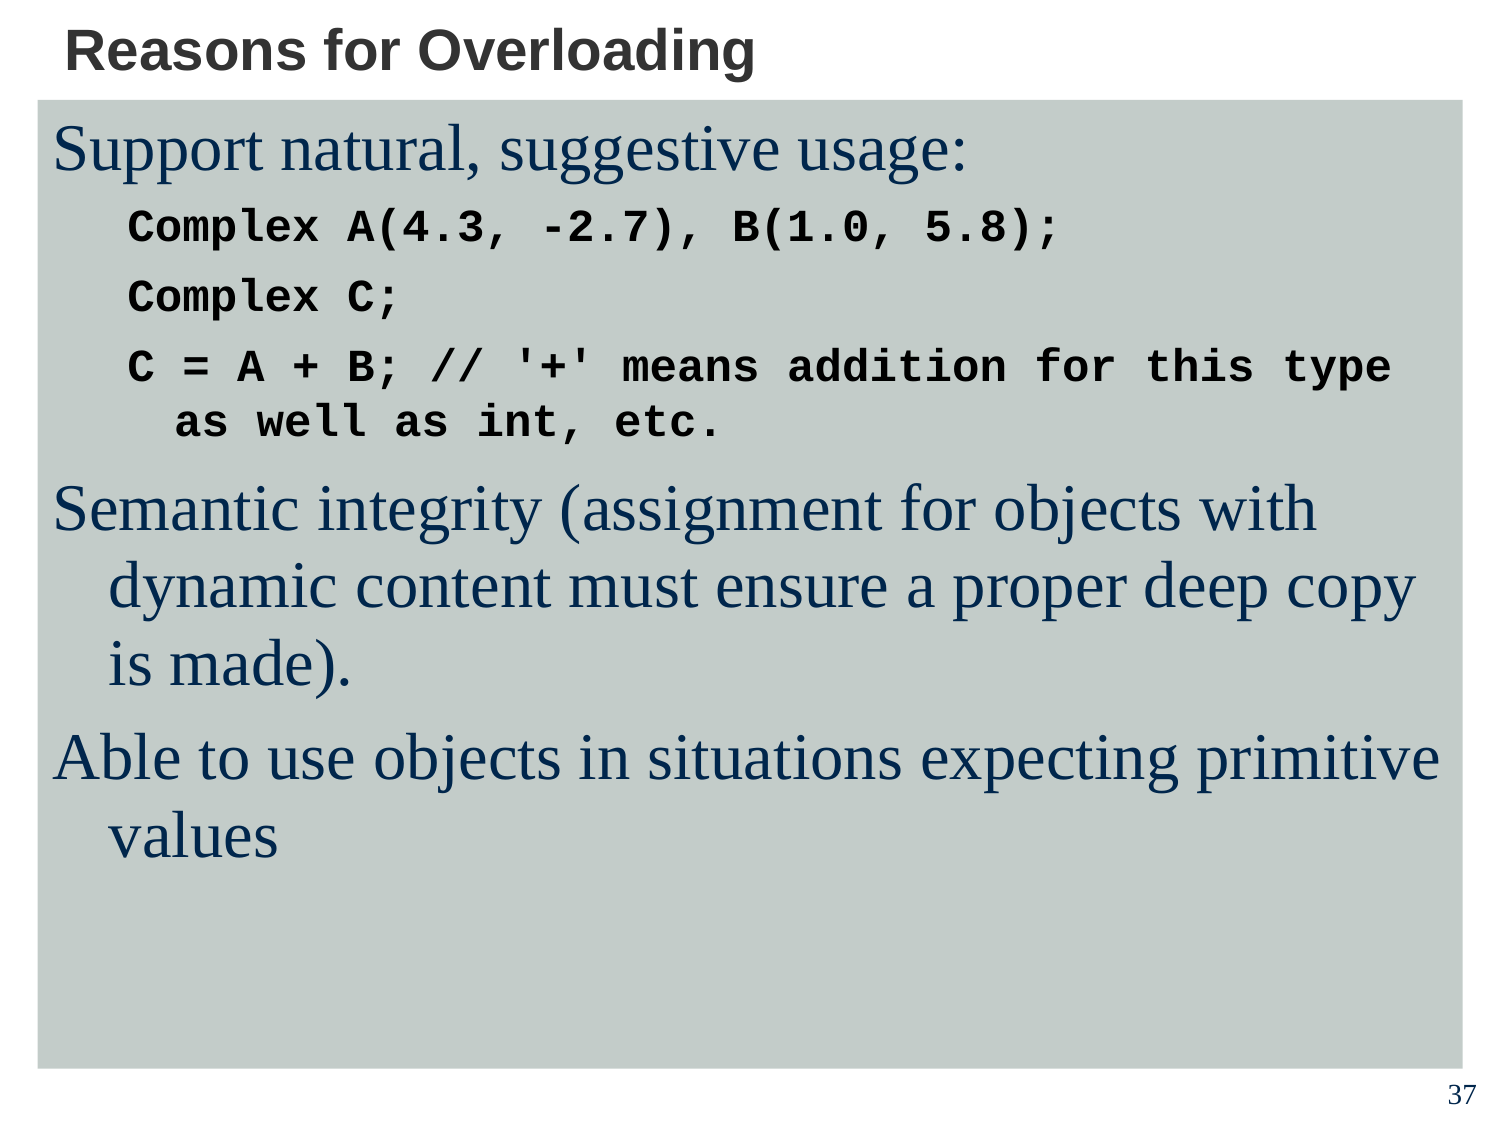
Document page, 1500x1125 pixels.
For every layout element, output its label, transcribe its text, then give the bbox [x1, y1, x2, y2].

list Support natural, suggestive usage: Complex A(4.3, -2.7), B(1.0, 5.8); Complex C; C = A + B; // '+' means addition for this type as well as int, etc. Semantic integrity (assignment for objects with dynamic content must ensure a proper deep copy is made). Able to use objects in situations expecting primitive values [37, 99, 1463, 1069]
title Reasons for Overloading [49, 0, 1450, 91]
